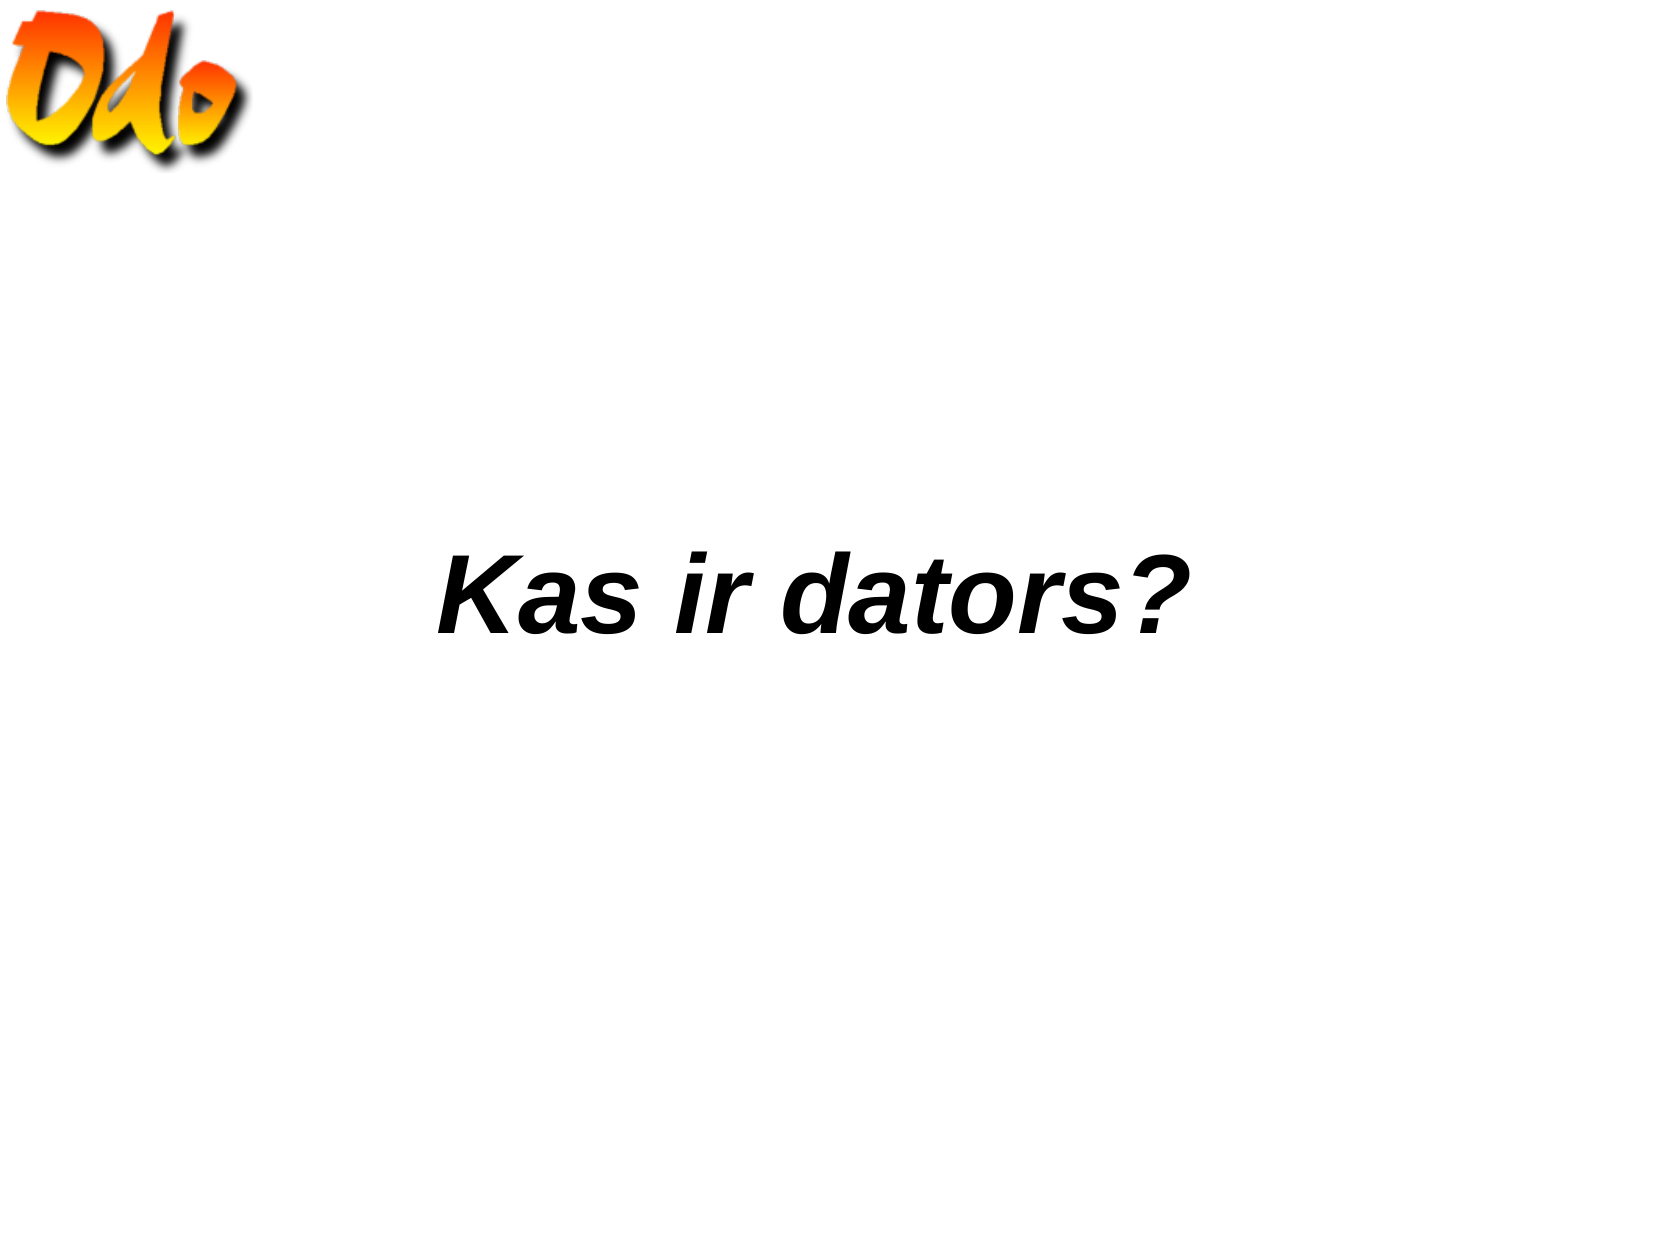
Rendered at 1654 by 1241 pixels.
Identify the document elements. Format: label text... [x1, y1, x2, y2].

title Kas ir dators? [106, 535, 1524, 662]
picture [5, 6, 263, 178]
